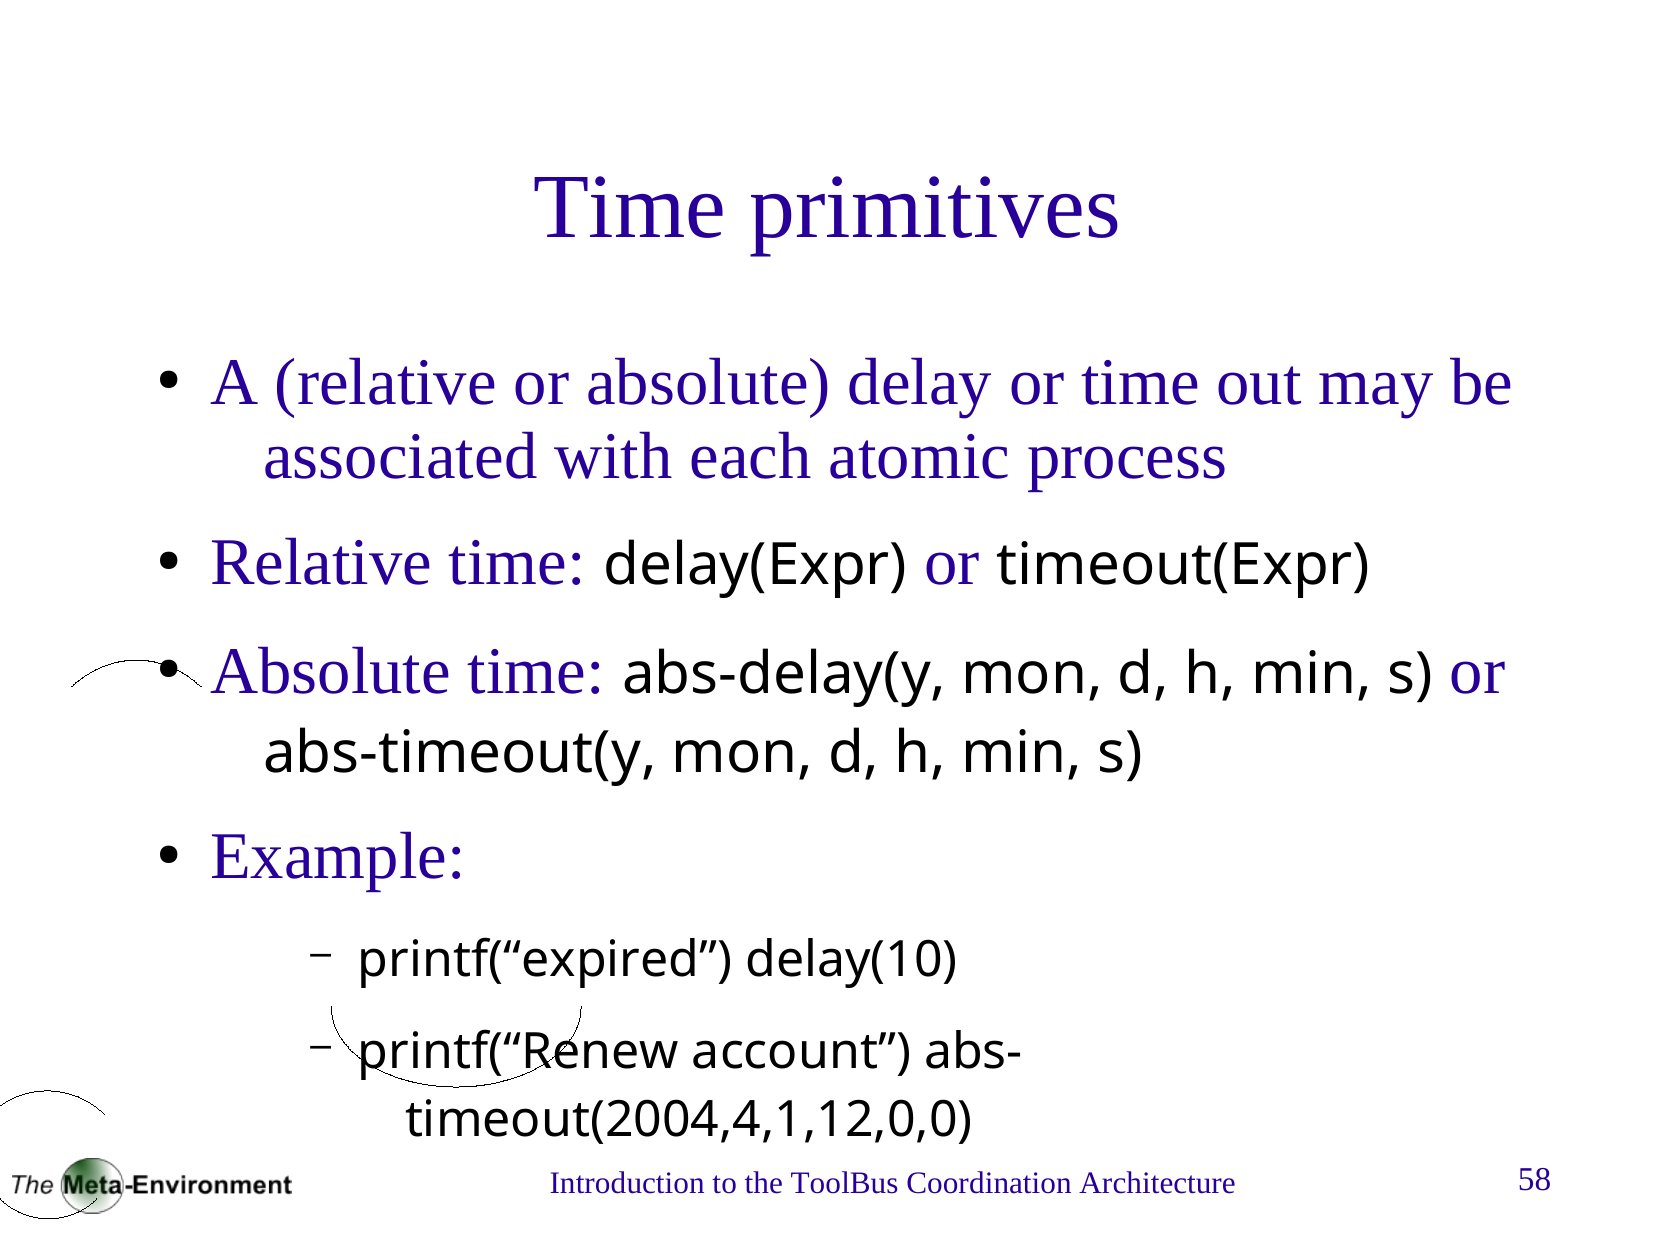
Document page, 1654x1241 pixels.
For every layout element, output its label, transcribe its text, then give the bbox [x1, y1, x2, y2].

title Time primitives [121, 102, 1534, 311]
picture [12, 1158, 292, 1214]
list A (relative or absolute) delay or time out may be associated with each atomic process Relative time: delay(Expr) or timeout(Expr) Absolute time: abs-delay(y, mon, d, h, min, s) or abs-timeout(y, mon, d, h, min, s) Example: printf(“expired”) delay(10) printf(“Renew account”) abs-timeout(2004,4,1,12,0,0) [121, 344, 1534, 1127]
